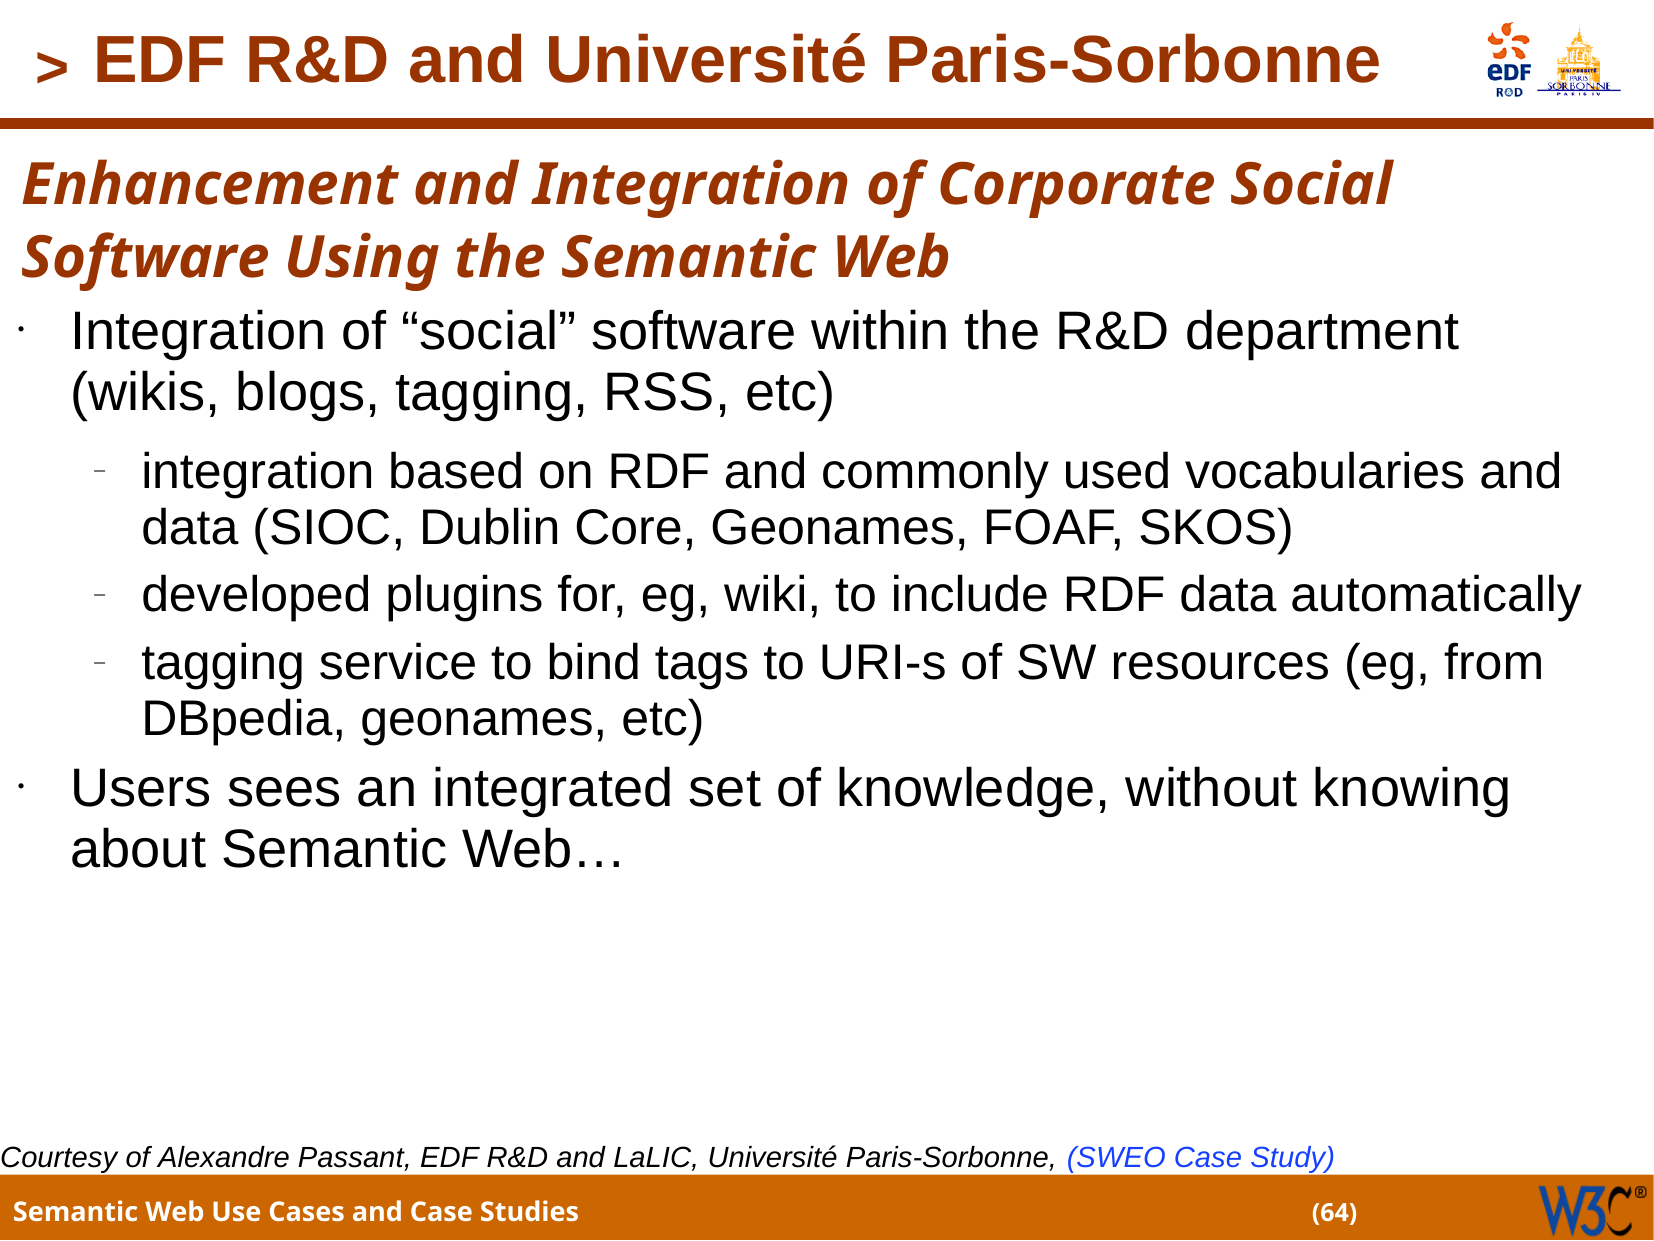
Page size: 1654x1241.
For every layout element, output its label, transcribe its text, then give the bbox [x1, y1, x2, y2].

text_box Enhancement and Integration of Corporate Social Software Using the Semantic Web [21, 143, 1563, 289]
picture [1482, 18, 1629, 100]
picture [1535, 1183, 1651, 1240]
title EDF R&D and Université Paris-Sorbonne [93, 0, 1493, 119]
text_box Courtesy of Alexandre Passant, EDF R&D and LaLIC, Université Paris-Sorbonne, (SWEO Case Study) [0, 1139, 1503, 1173]
list Integration of “social” software within the R&D department (wikis, blogs, tagging, RSS, etc) integration based on RDF and commonly used vocabularies and data (SIOC, Dublin Core, Geonames, FOAF, SKOS) developed plugins for, eg, wiki, to include RDF data automatically tagging service to bind tags to URI-s of SW resources (eg, from DBpedia, geonames, etc) Users sees an integrated set of knowledge, without knowing about Semantic Web… [0, 297, 1595, 1077]
